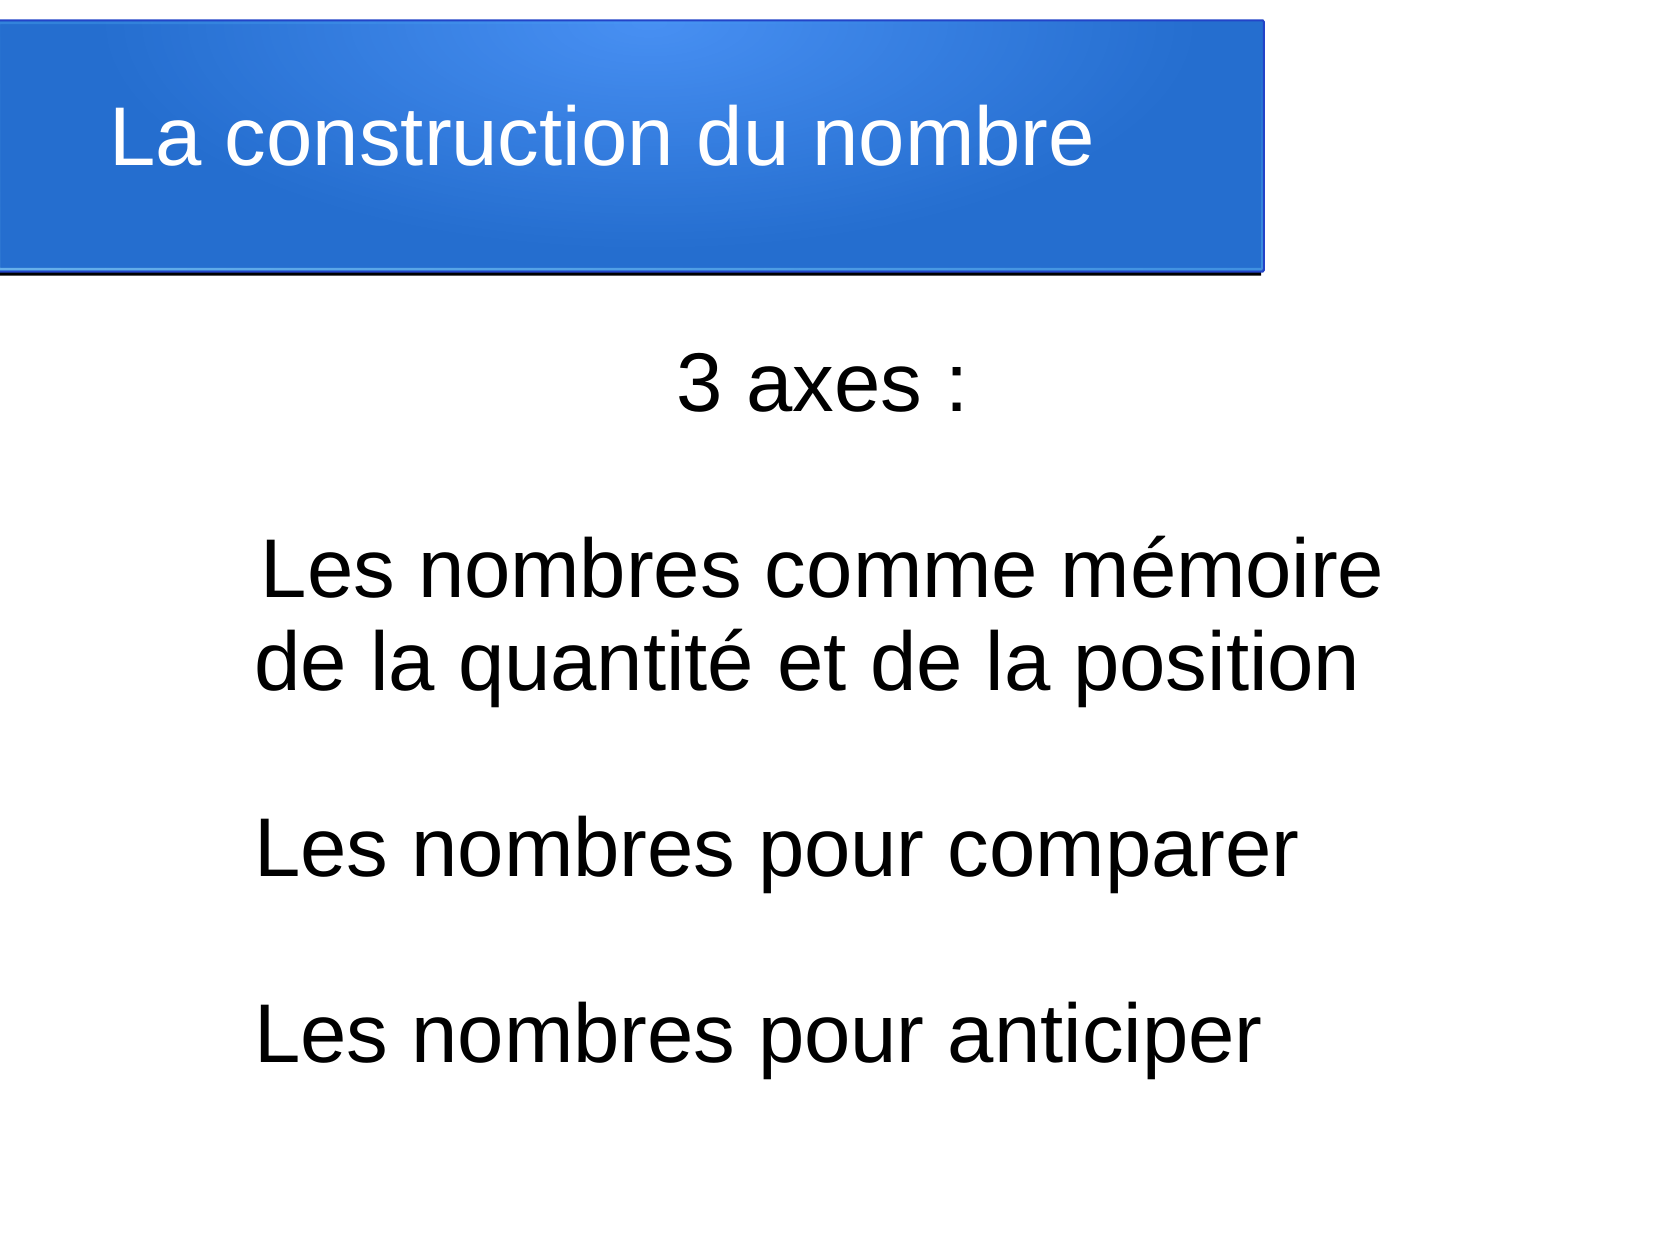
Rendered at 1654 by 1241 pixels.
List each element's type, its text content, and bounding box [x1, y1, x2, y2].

text_box La construction du nombre [59, 82, 1347, 191]
subtitle 3 axes : Les nombres comme mémoire de la quantité et de la position Les nombres pour comparer Les nombres pour anticiper [224, 130, 1392, 1241]
